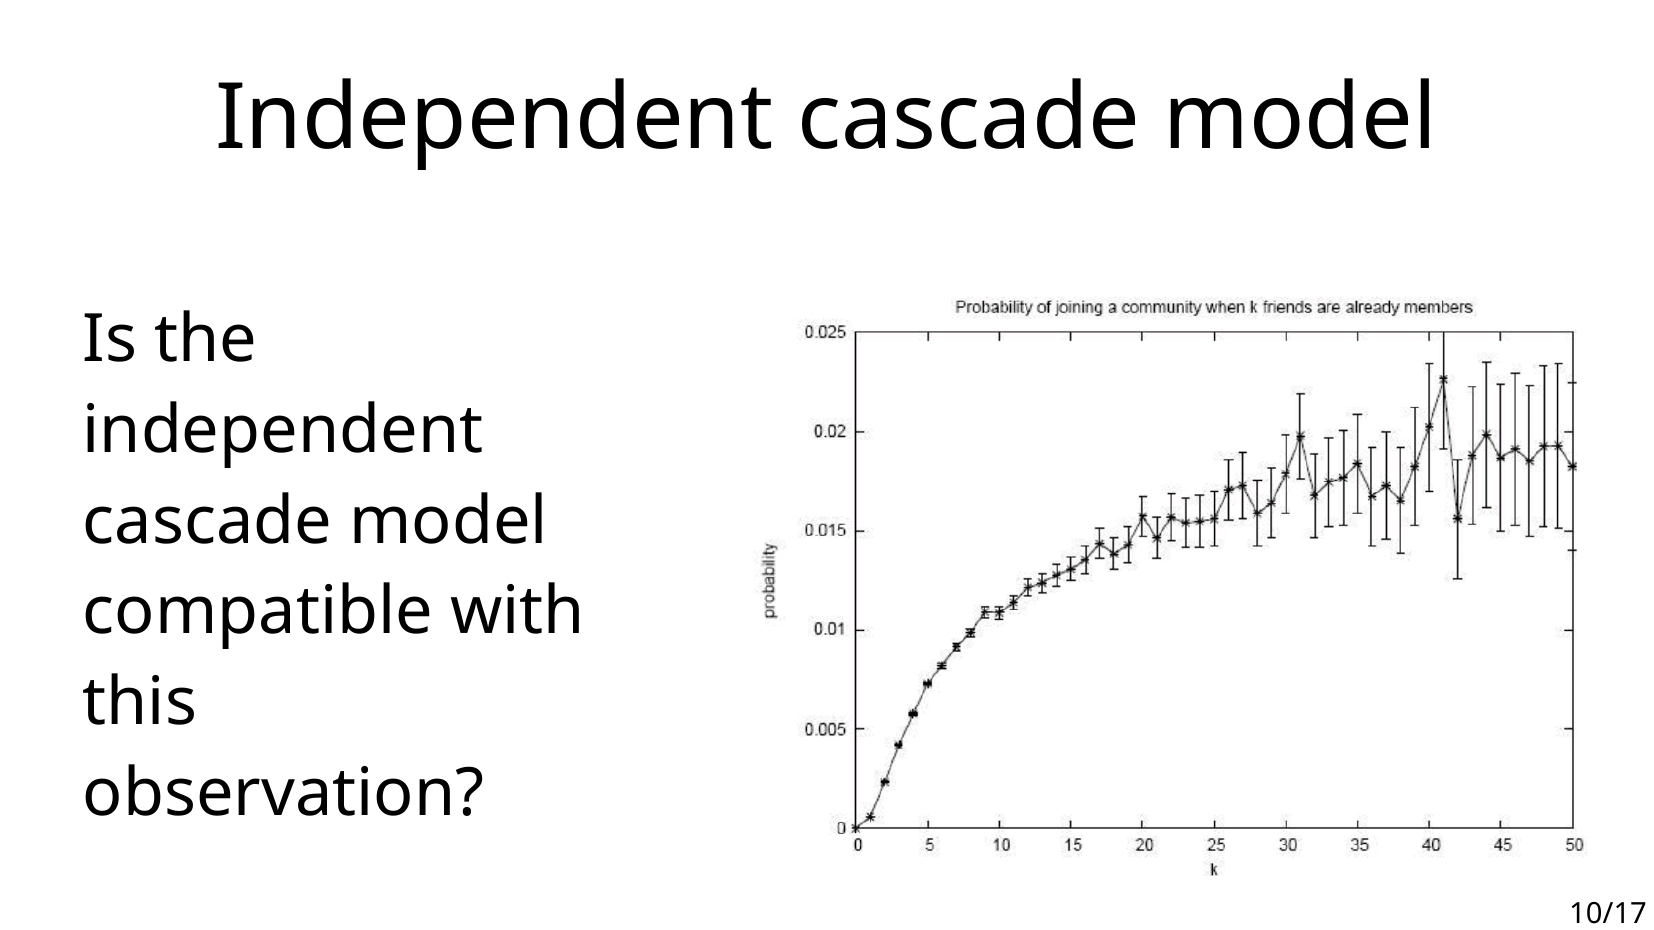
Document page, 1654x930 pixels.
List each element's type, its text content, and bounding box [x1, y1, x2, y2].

list Is the independent cascade model compatible with this observation? [82, 290, 616, 930]
picture [735, 269, 1598, 876]
title Independent cascade model [82, 1, 1571, 225]
